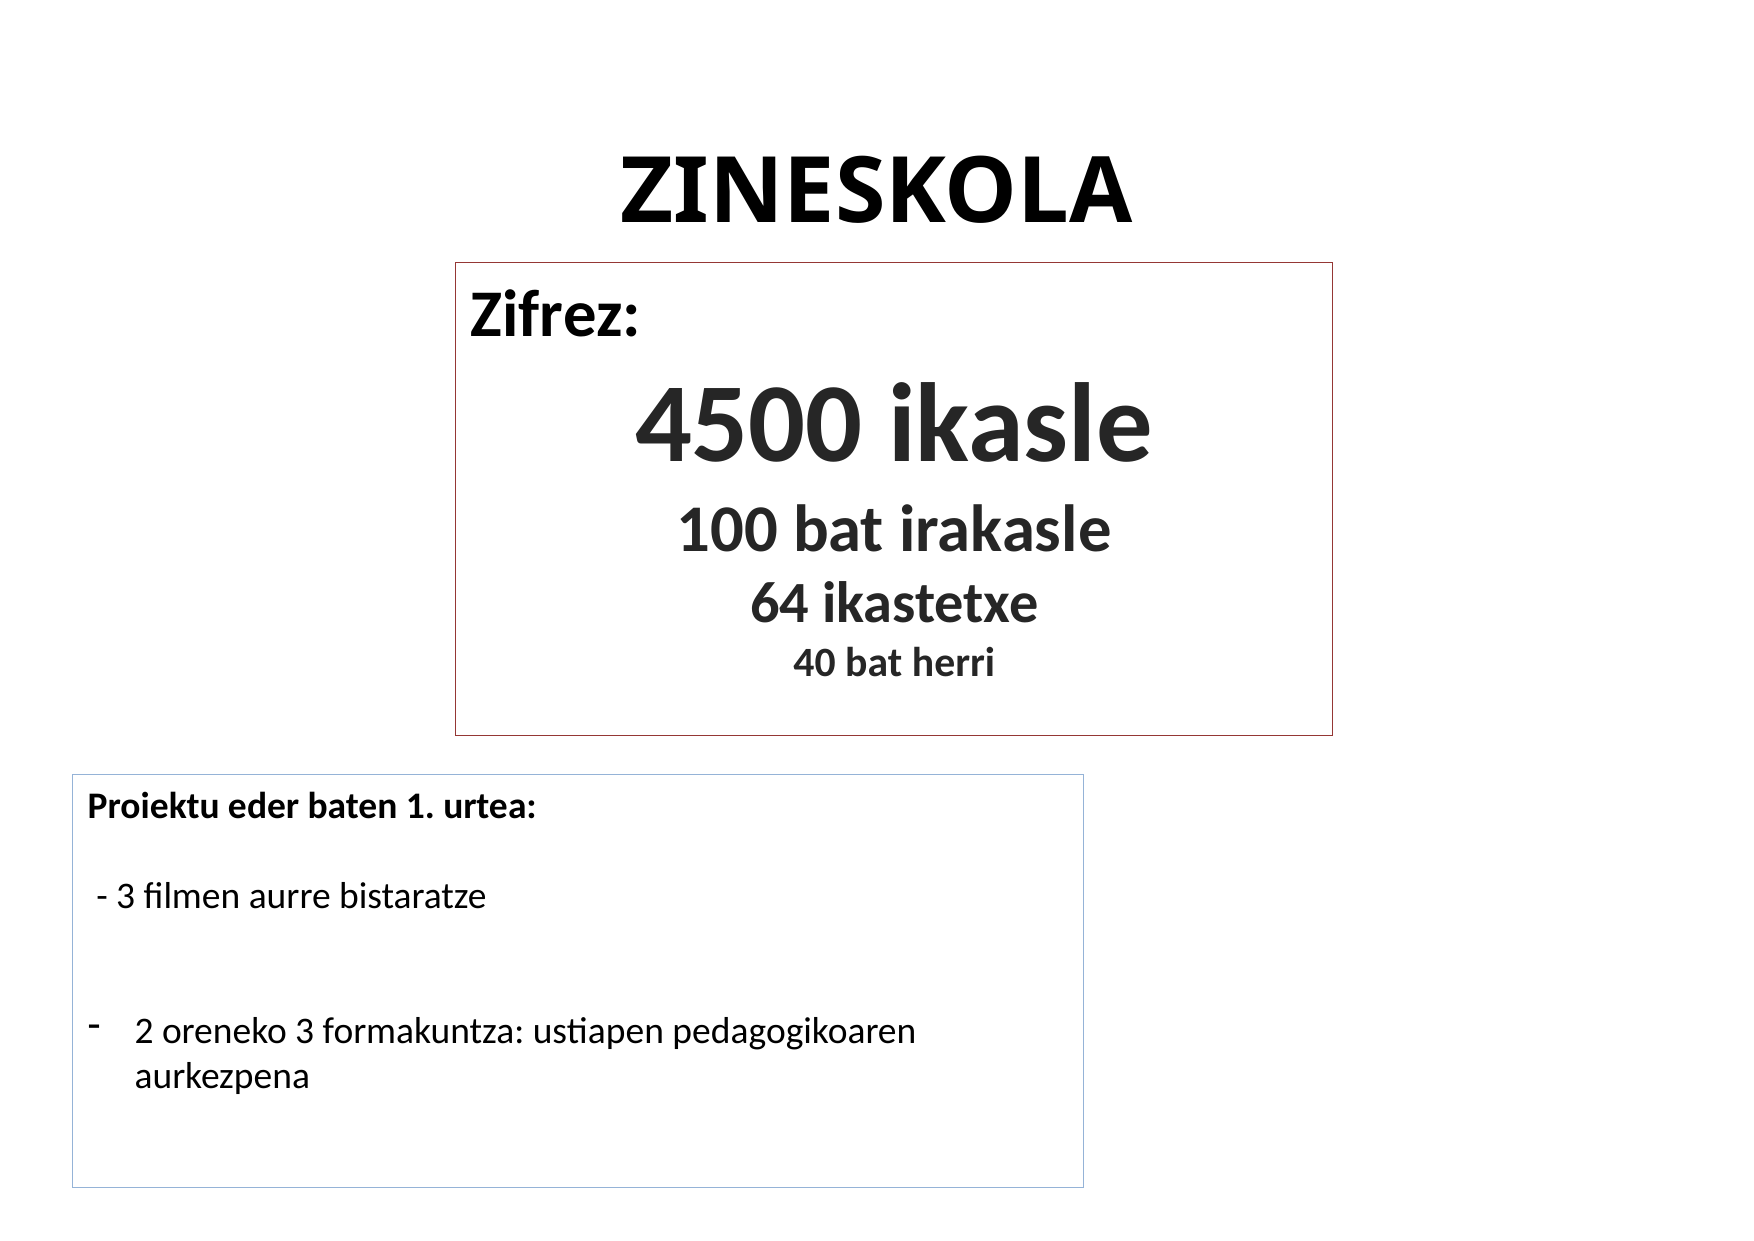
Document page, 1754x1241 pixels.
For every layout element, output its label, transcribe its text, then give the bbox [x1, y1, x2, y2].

text_box ZINESKOLA [120, 65, 1634, 306]
text_box Proiektu eder baten 1. urtea: - 3 filmen aurre bistaratze 2 oreneko 3 formakuntza: ustiapen pedagogikoaren aurkezpena [72, 774, 1084, 1188]
text_box Zifrez: 4500 ikasle 100 bat irakasle 64 ikastetxe 40 bat herri [455, 262, 1333, 736]
